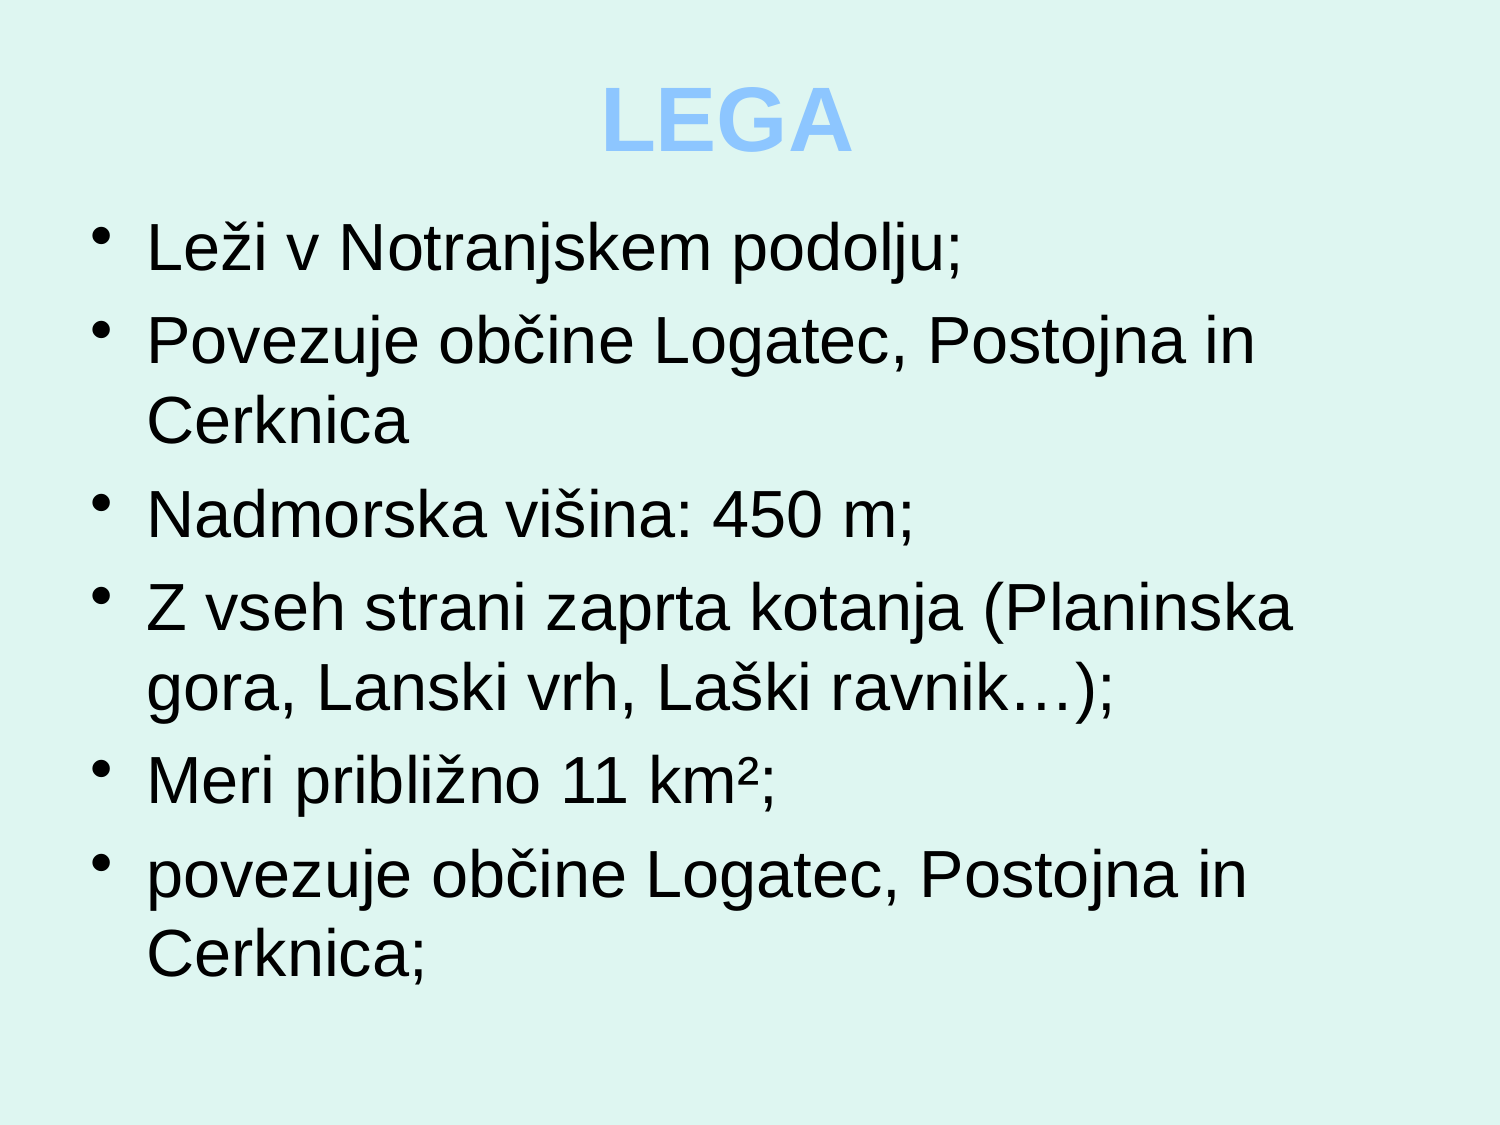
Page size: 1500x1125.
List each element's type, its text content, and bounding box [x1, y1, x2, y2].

title LEGA [75, 45, 1425, 185]
list Leži v Notranjskem podolju; Povezuje občine Logatec, Postojna in Cerknica Nadmorska višina: 450 m; Z vseh strani zaprta kotanja (Planinska gora, Lanski vrh, Laški ravnik…); Meri približno 11 km²; povezuje občine Logatec, Postojna in Cerknica; [75, 196, 1425, 1047]
